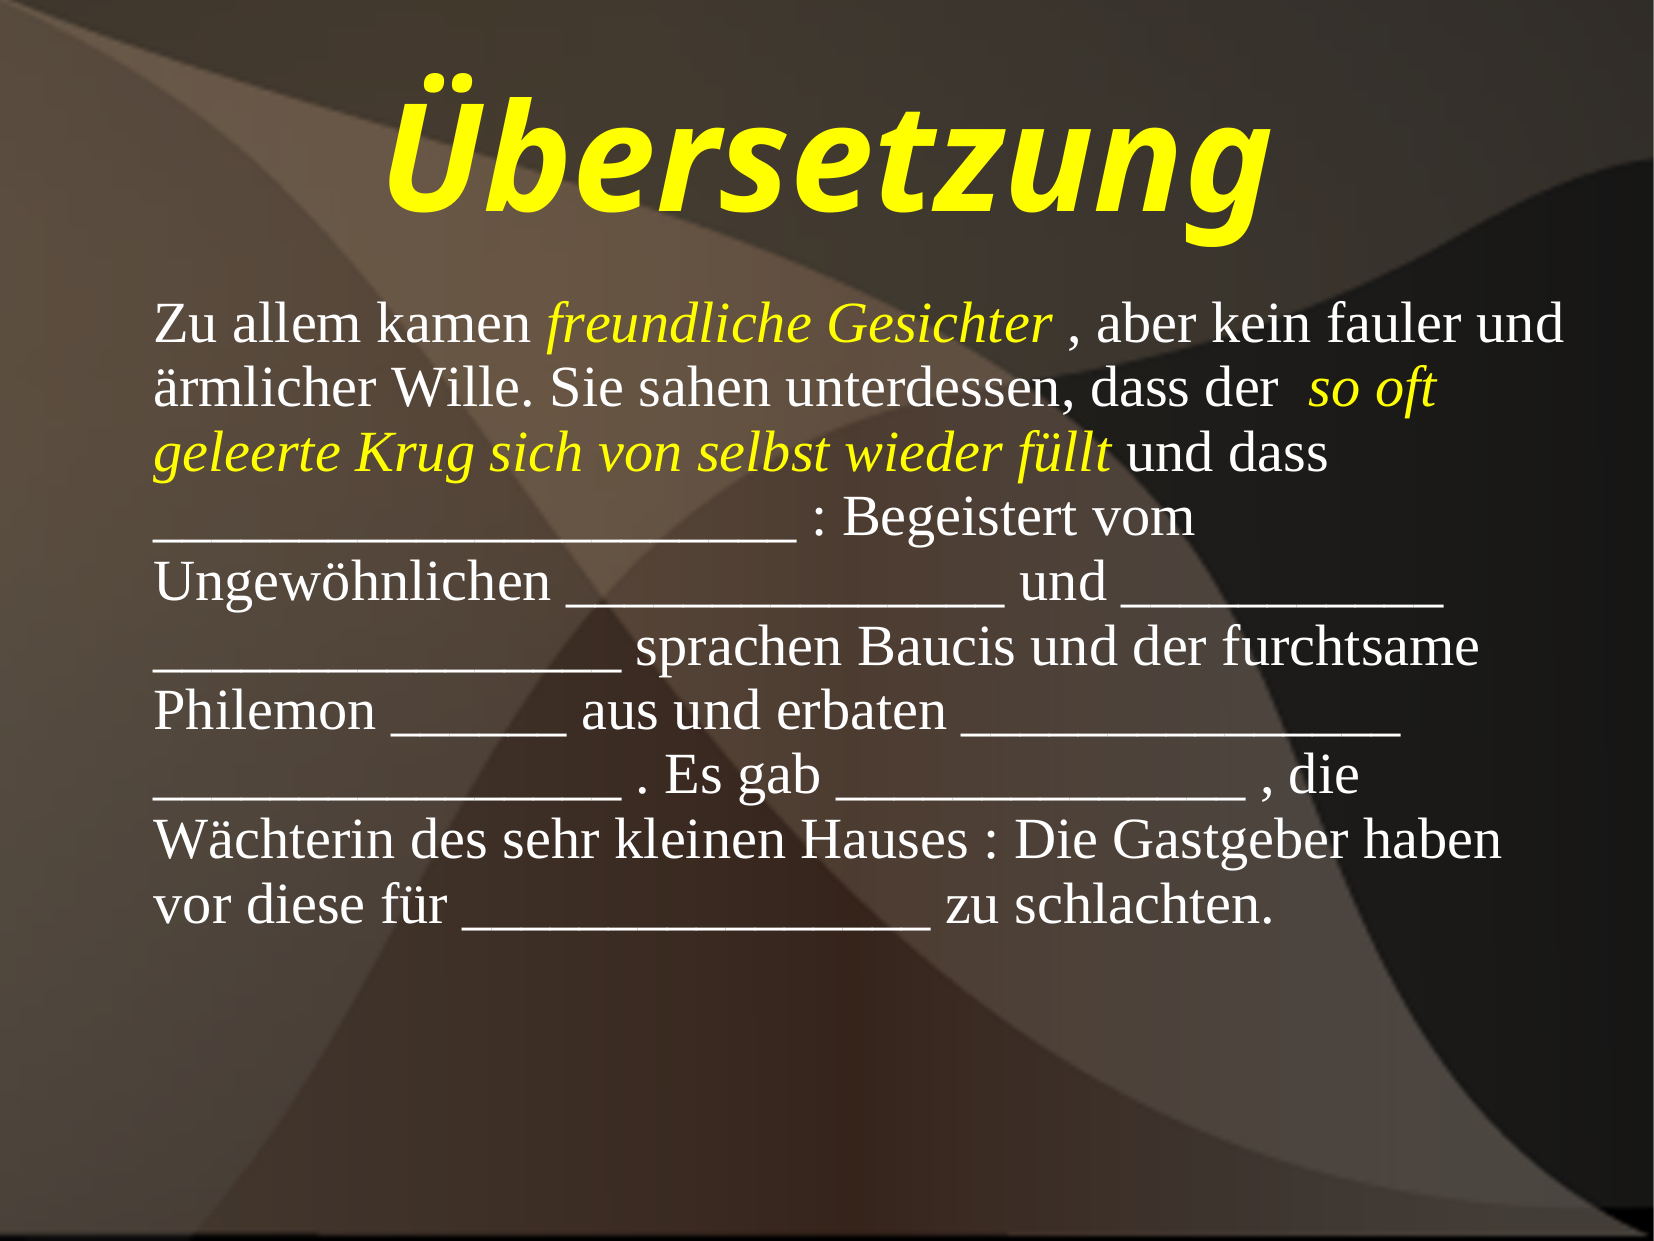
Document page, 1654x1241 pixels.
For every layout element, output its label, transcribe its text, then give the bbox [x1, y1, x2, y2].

picture [0, 0, 1654, 1241]
list Zu allem kamen freundliche Gesichter , aber kein fauler und ärmlicher Wille. Sie sahen unterdessen, dass der so oft geleerte Krug sich von selbst wieder füllt und dass ______________________ : Begeistert vom Ungewöhnlichen _______________ und ___________ ________________ sprachen Baucis und der furchtsame Philemon ______ aus und erbaten _______________ ________________ . Es gab ______________ , die Wächterin des sehr kleinen Hauses : Die Gastgeber haben vor diese für ________________ zu schlachten. [82, 290, 1571, 1109]
title Übersetzung [82, 49, 1571, 257]
